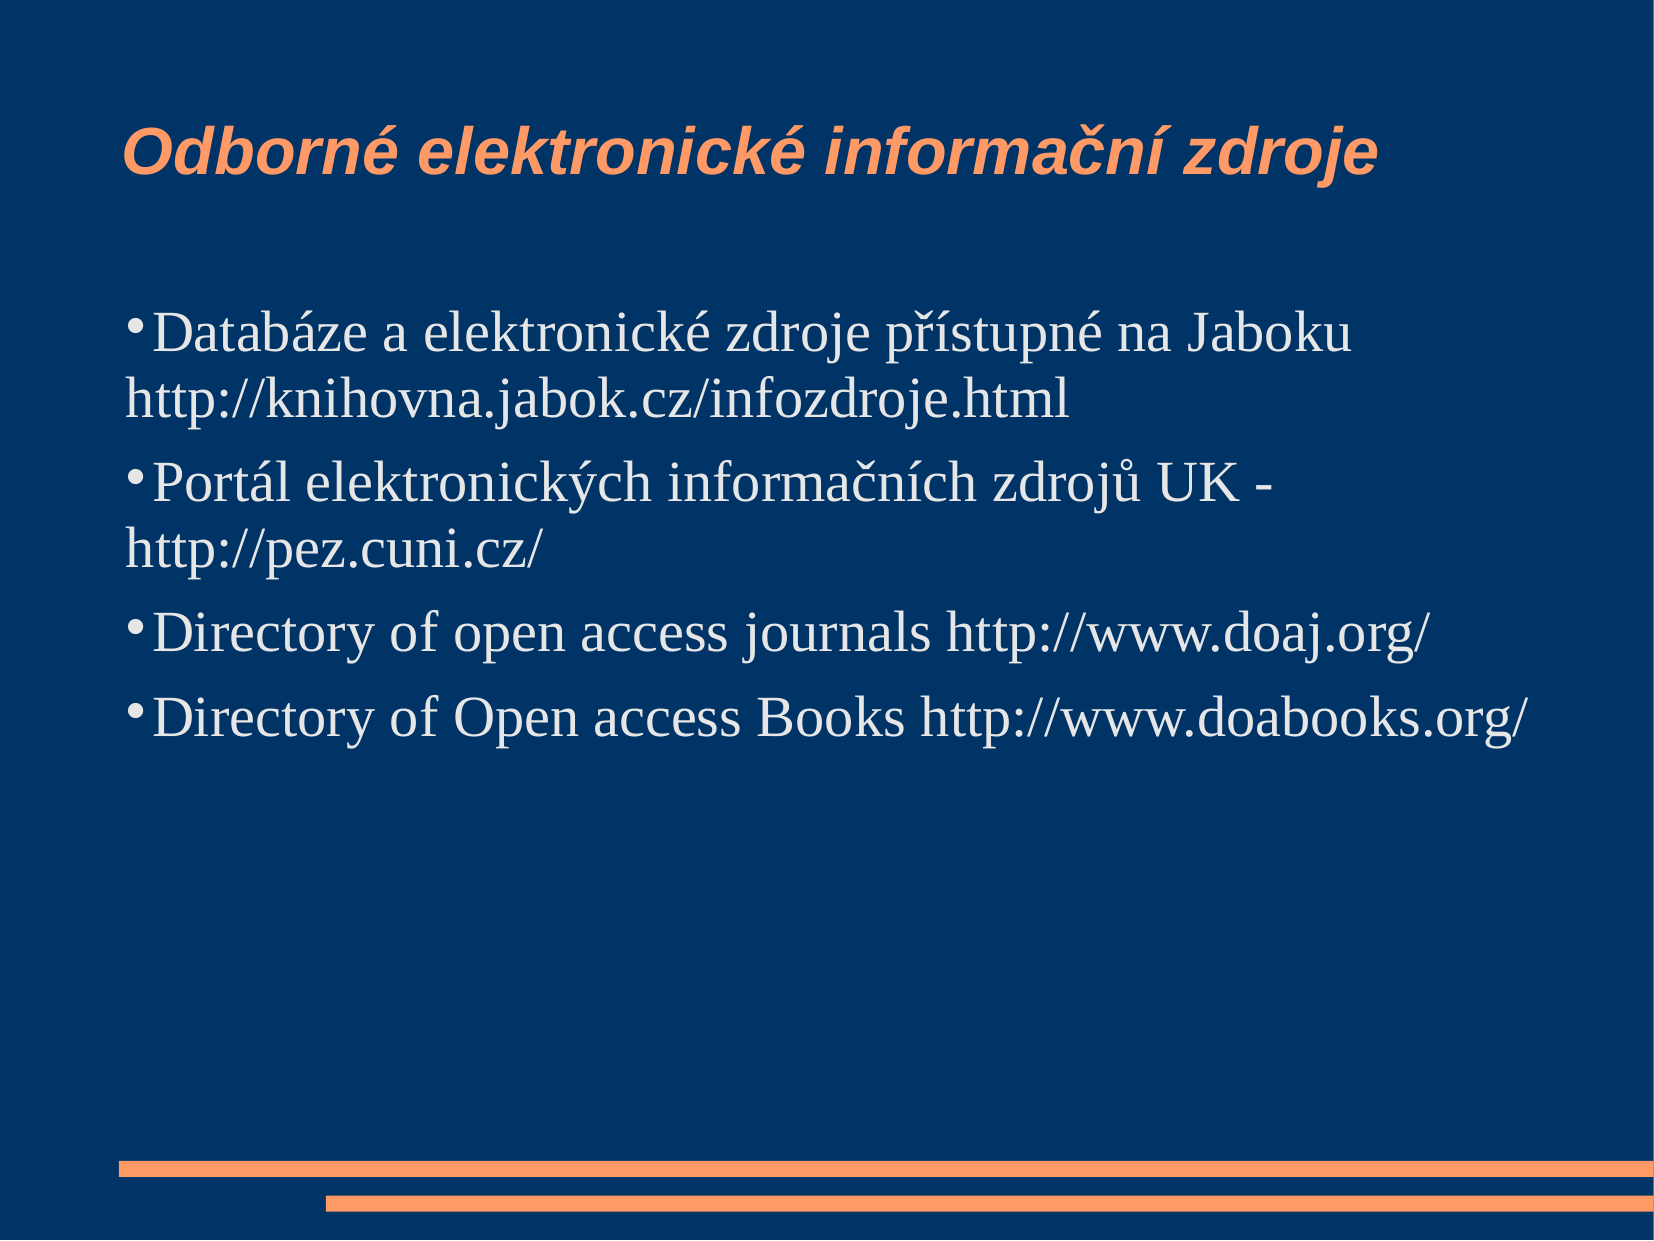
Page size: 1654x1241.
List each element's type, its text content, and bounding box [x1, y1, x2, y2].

list Databáze a elektronické zdroje přístupné na Jaboku http://knihovna.jabok.cz/infozdroje.html Portál elektronických informačních zdrojů UK - http://pez.cuni.cz/ Directory of open access journals http://www.doaj.org/ Directory of Open access Books http://www.doabooks.org/ [125, 295, 1565, 1106]
title Odborné elektronické informační zdroje [121, 46, 1534, 254]
